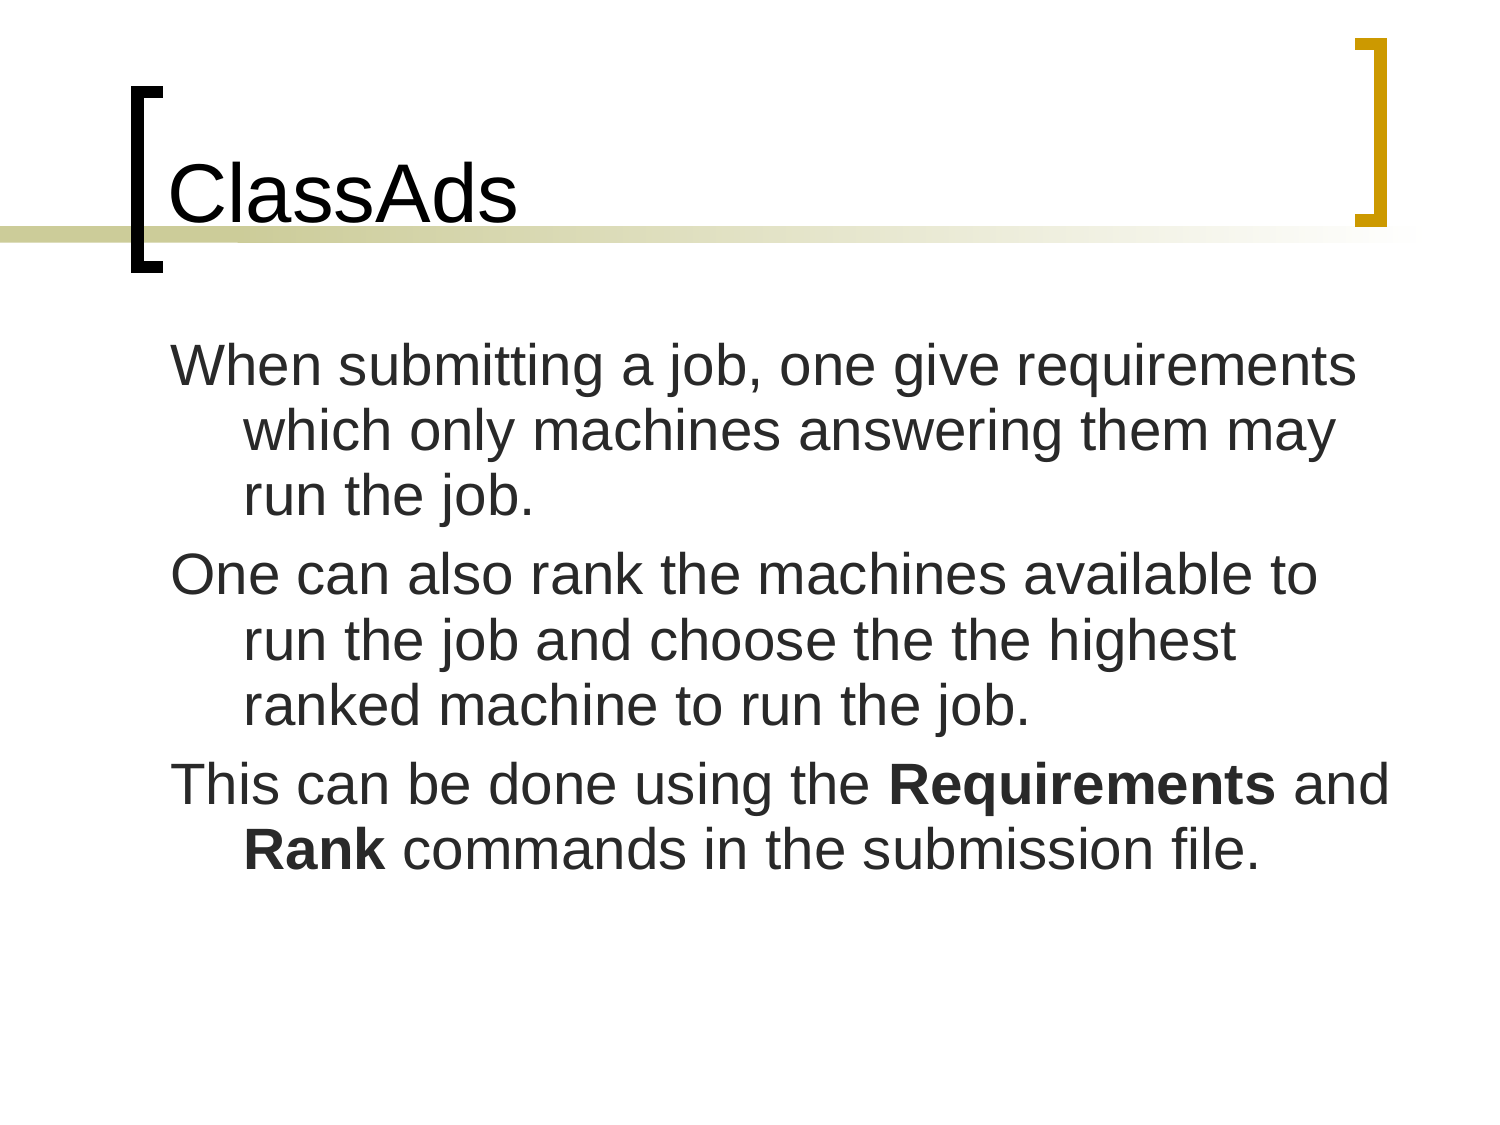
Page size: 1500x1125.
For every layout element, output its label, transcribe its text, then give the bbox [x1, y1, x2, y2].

list When submitting a job, one give requirements which only machines answering them may run the job. One can also rank the machines available to run the job and choose the the highest ranked machine to run the job. This can be done using the Requirements and Rank commands in the submission file. [155, 324, 1413, 1070]
title ClassAds [152, 15, 1328, 248]
